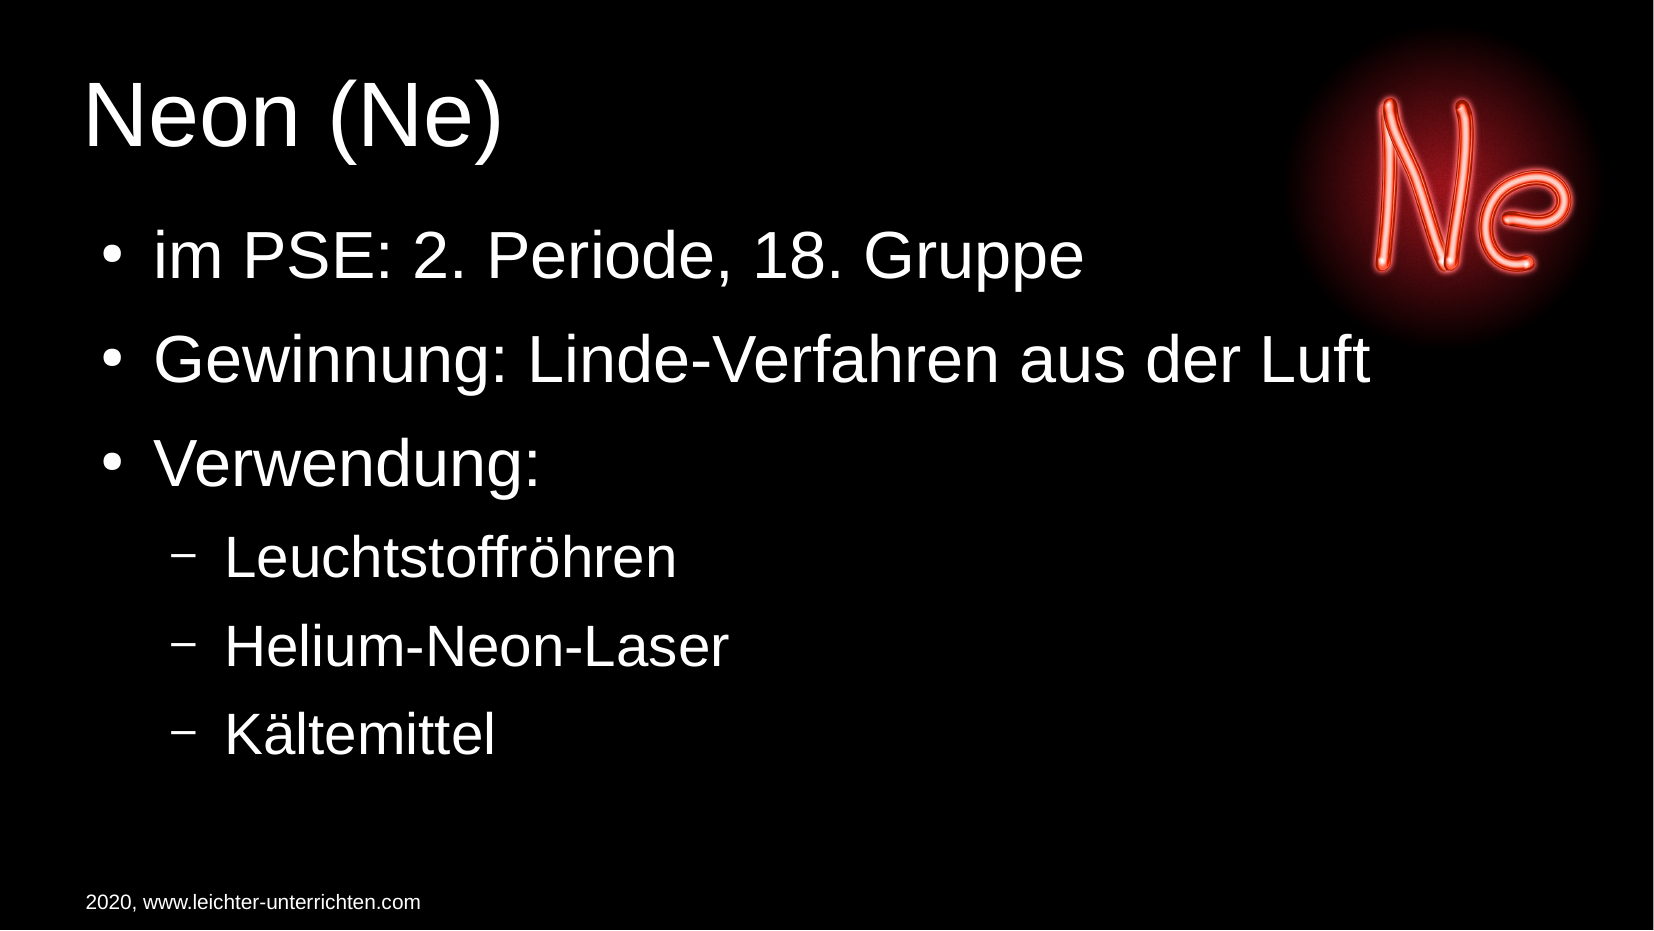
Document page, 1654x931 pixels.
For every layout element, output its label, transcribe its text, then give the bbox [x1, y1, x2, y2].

list im PSE: 2. Periode, 18. Gruppe Gewinnung: Linde-Verfahren aus der Luft Verwendung: Leuchtstoffröhren Helium-Neon-Laser Kältemittel [82, 217, 1571, 875]
title Neon (Ne) [82, 37, 1251, 193]
picture [1251, 23, 1638, 352]
